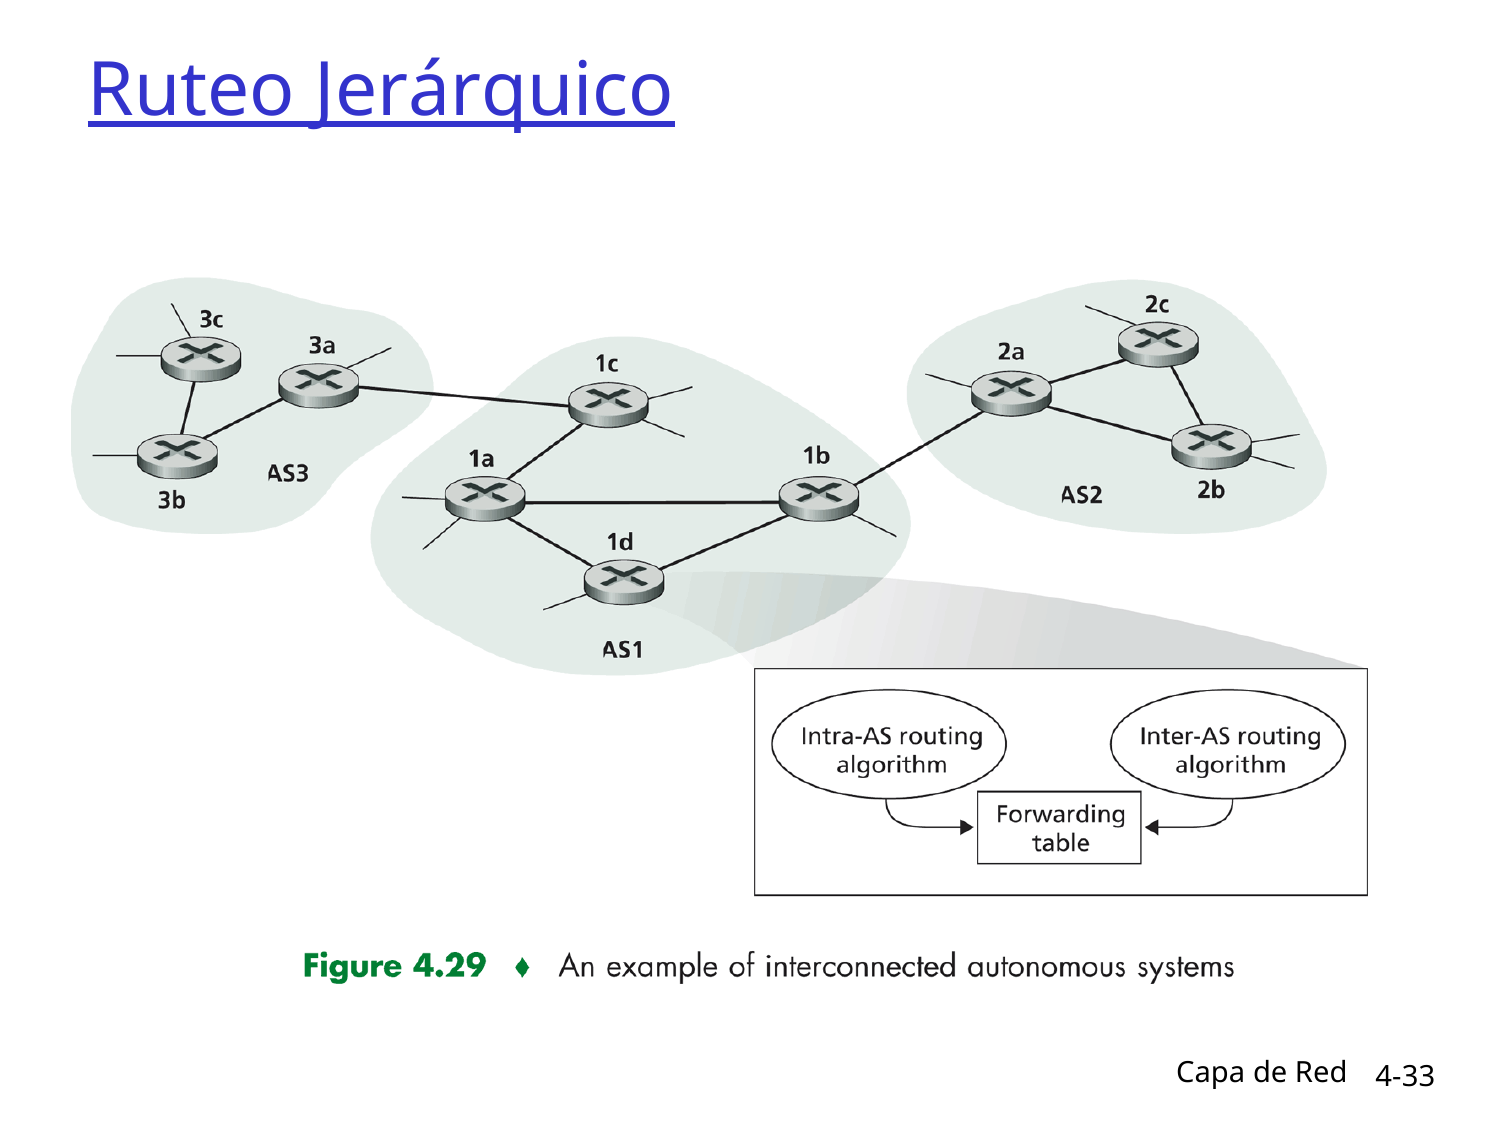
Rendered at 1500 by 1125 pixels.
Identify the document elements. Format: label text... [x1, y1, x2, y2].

picture [71, 277, 1368, 984]
title Ruteo Jerárquico [87, 30, 1363, 143]
